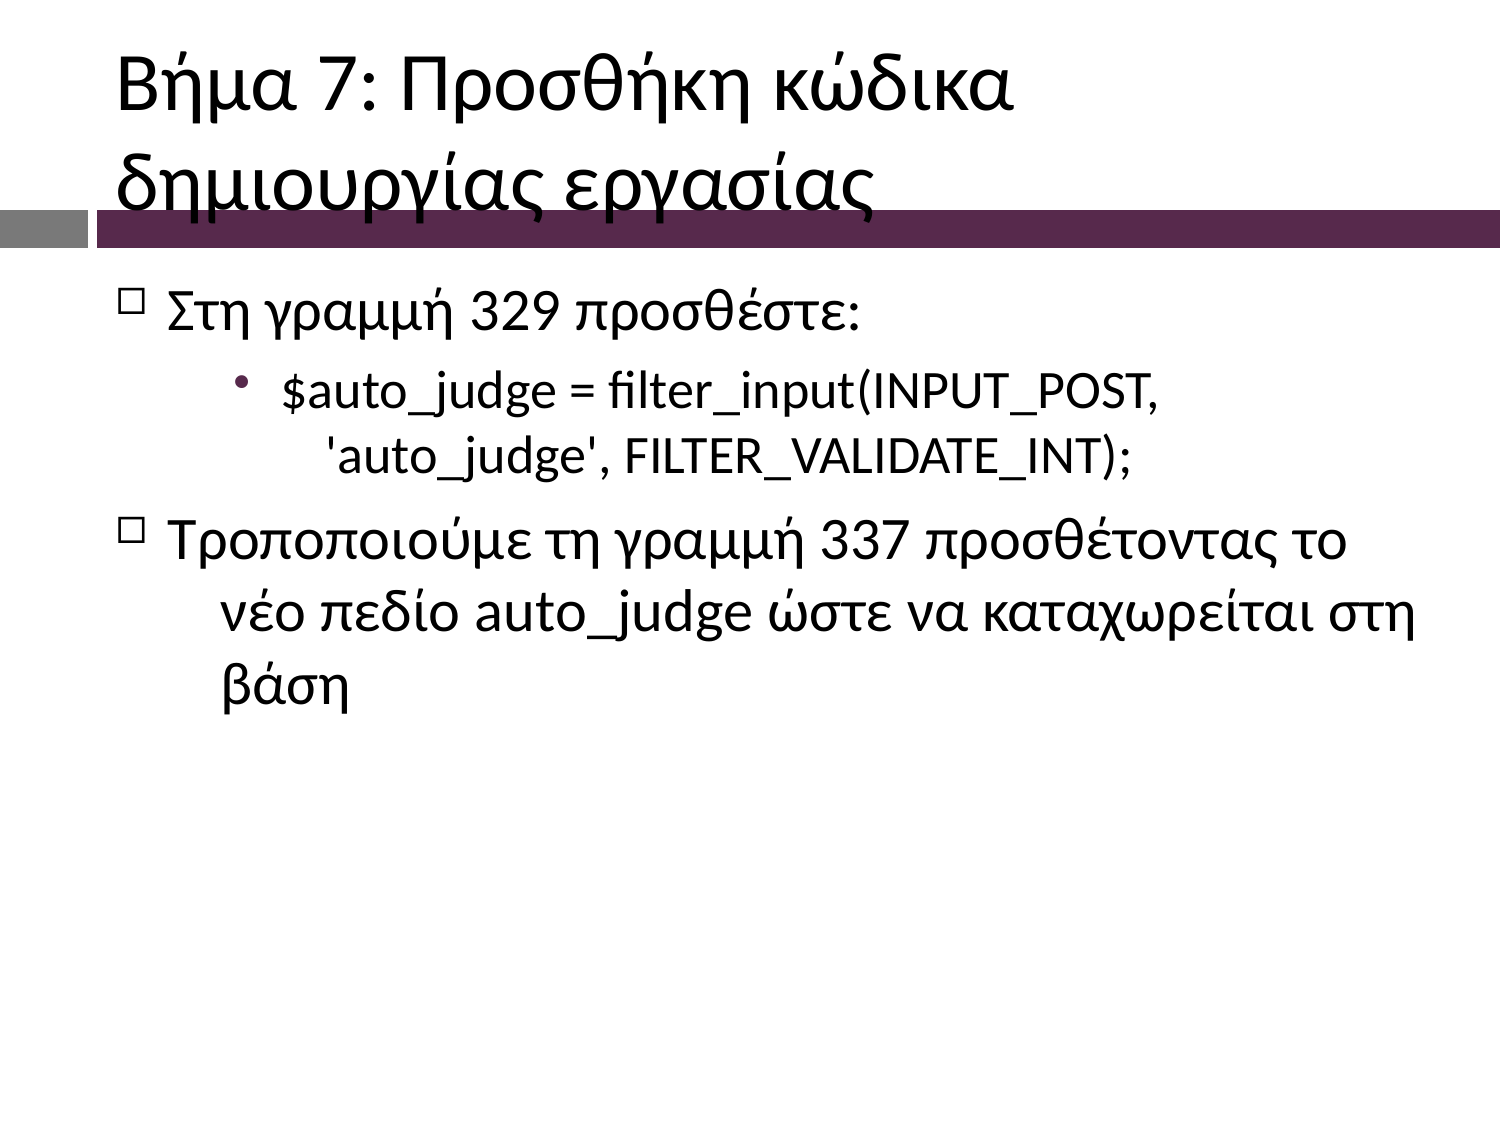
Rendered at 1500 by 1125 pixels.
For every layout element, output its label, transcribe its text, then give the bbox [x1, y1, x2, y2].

list Στη γραμμή 329 προσθέστε: $auto_judge = filter_input(INPUT_POST, 'auto_judge', FILTER_VALIDATE_INT); Τροποποιούμε τη γραμμή 337 προσθέτοντας το νέο πεδίο auto_judge ώστε να καταχωρείται στη βάση [100, 262, 1438, 1000]
title Βήμα 7: Προσθήκη κώδικα δημιουργίας εργασίας [100, 19, 1438, 182]
